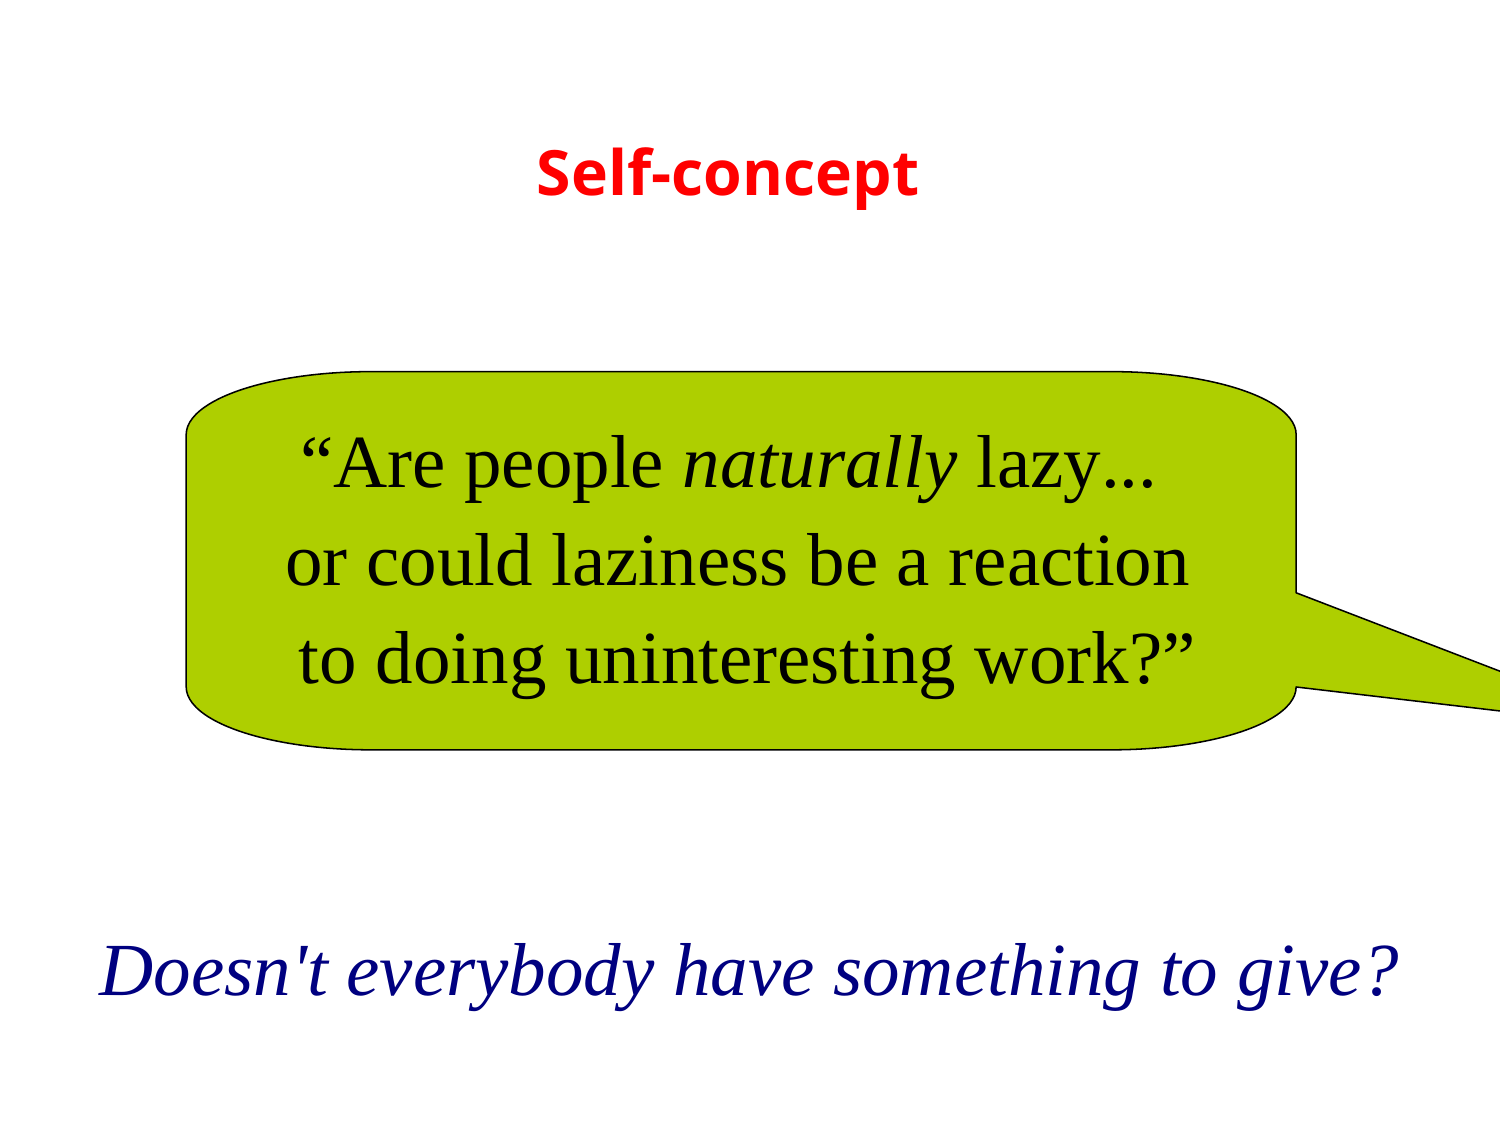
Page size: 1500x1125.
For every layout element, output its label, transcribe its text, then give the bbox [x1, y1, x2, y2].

text_box “Are people naturally lazy... or could laziness be a reaction to doing uninteresting work?” [236, 413, 1241, 596]
text_box Doesn't everybody have something to give? [29, 921, 1471, 1020]
text_box Self-concept [206, 76, 1251, 264]
text_box [186, 371, 1500, 750]
